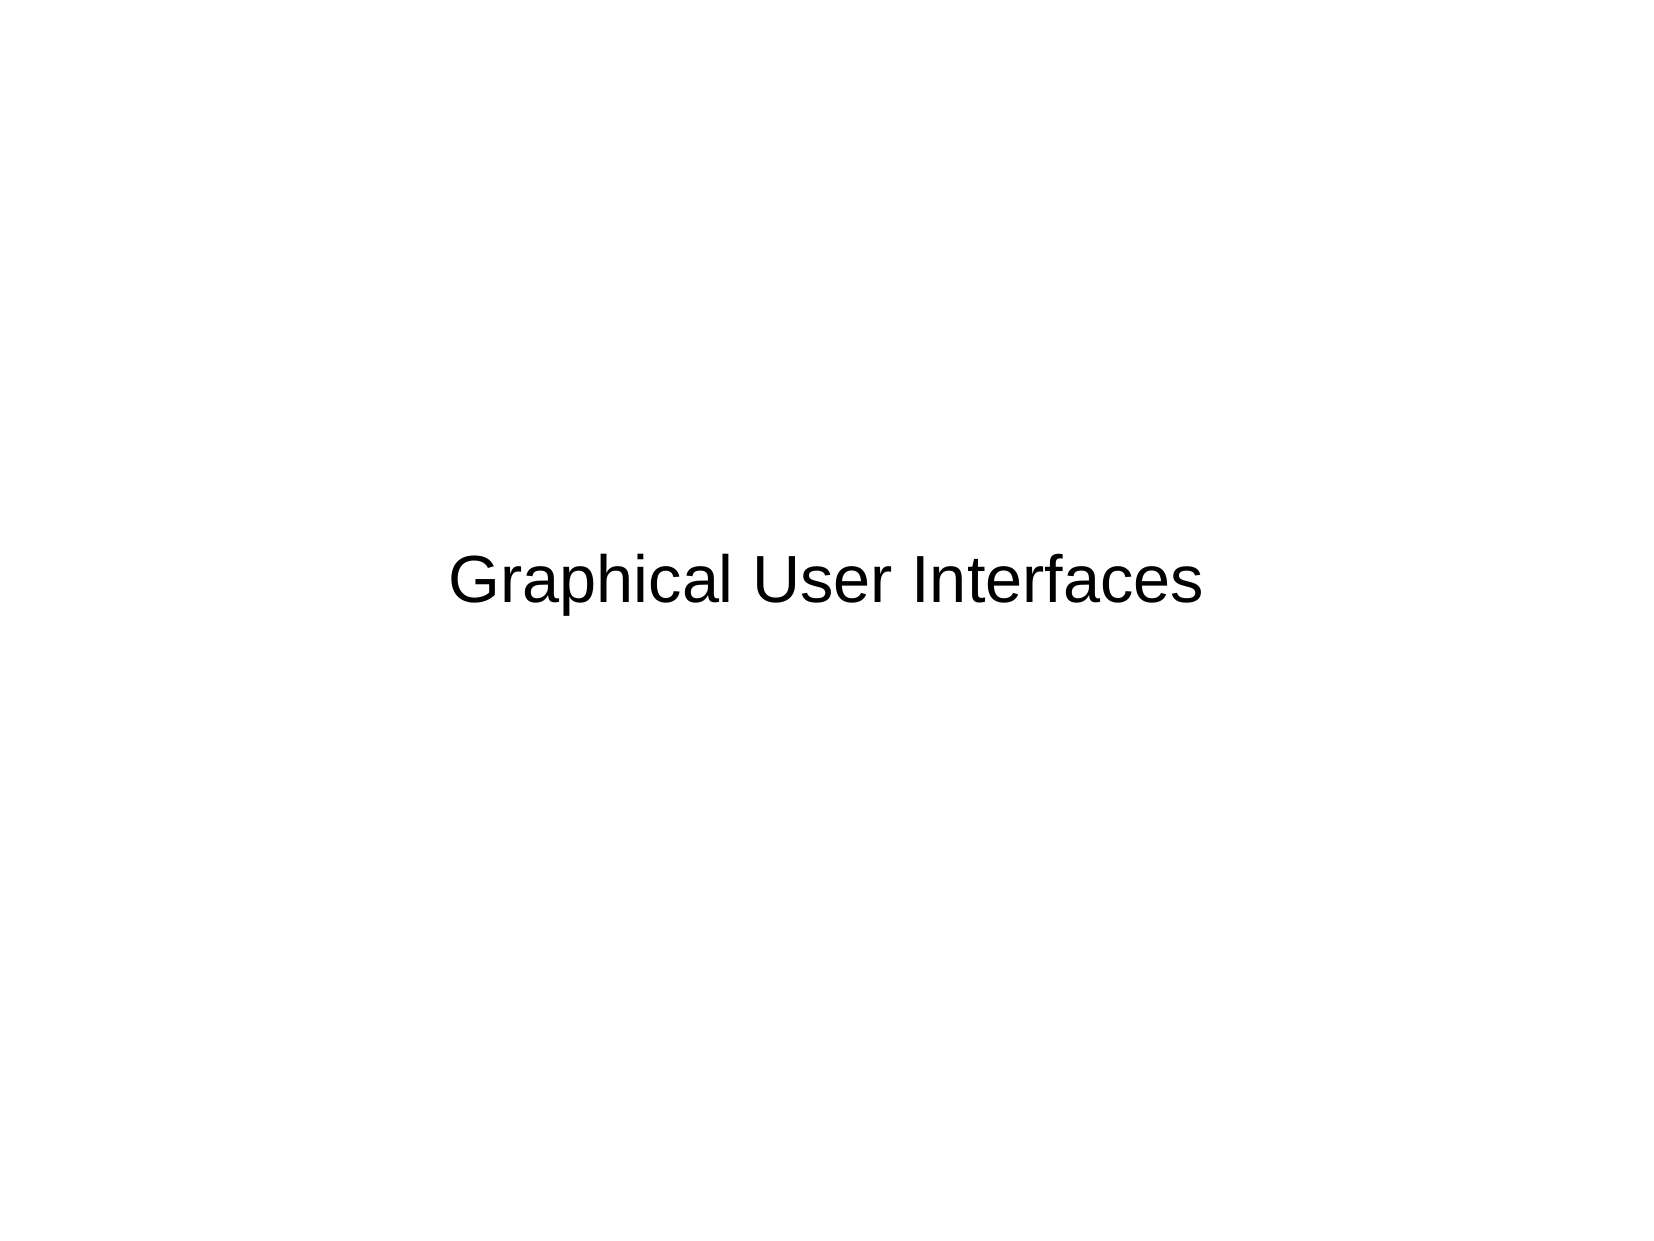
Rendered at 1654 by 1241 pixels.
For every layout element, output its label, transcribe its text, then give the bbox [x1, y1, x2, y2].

subtitle Graphical User Interfaces [82, 49, 1571, 1109]
